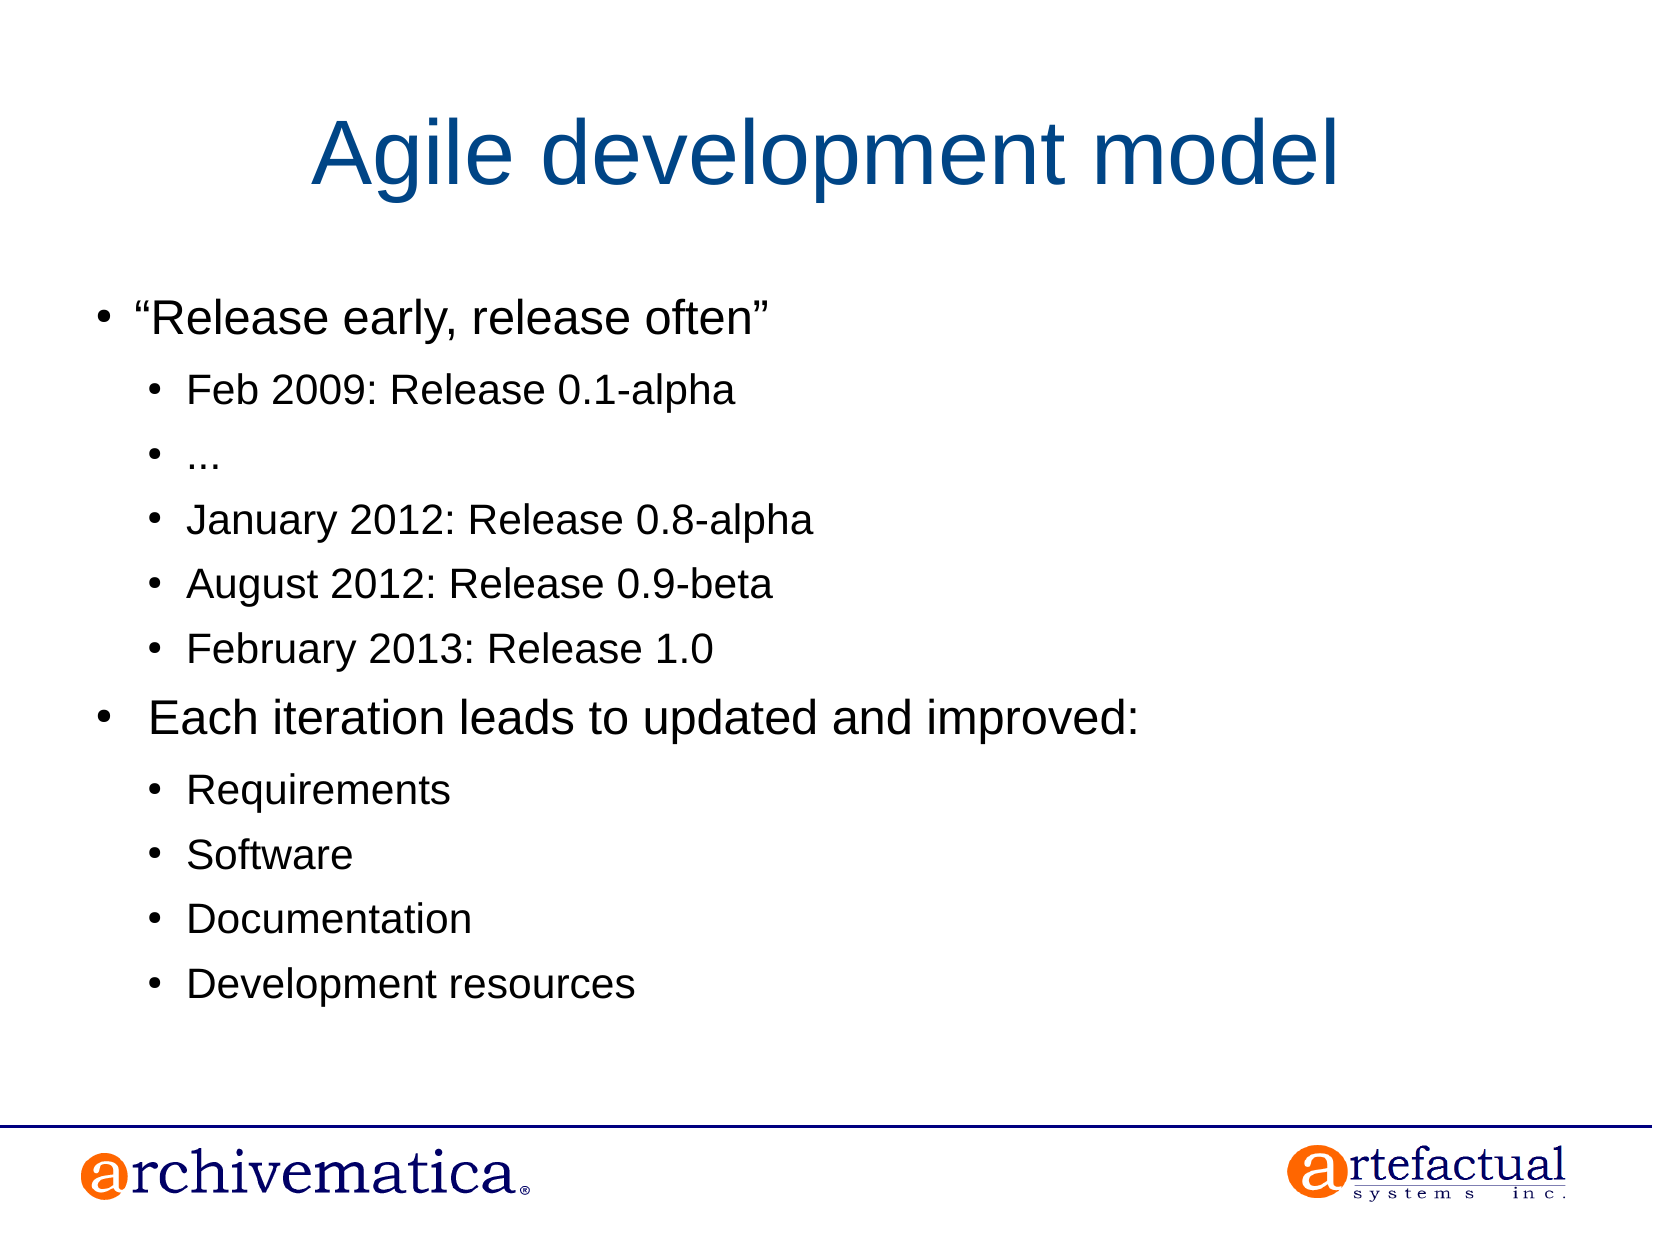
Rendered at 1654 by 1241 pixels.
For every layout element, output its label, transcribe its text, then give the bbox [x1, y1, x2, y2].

list “Release early, release often” Feb 2009: Release 0.1-alpha ... January 2012: Release 0.8-alpha August 2012: Release 0.9-beta February 2013: Release 1.0 Each iteration leads to updated and improved: Requirements Software Documentation Development resources [82, 290, 1571, 1010]
picture [1280, 1137, 1577, 1209]
picture [81, 1133, 531, 1216]
title Agile development model [82, 49, 1571, 257]
